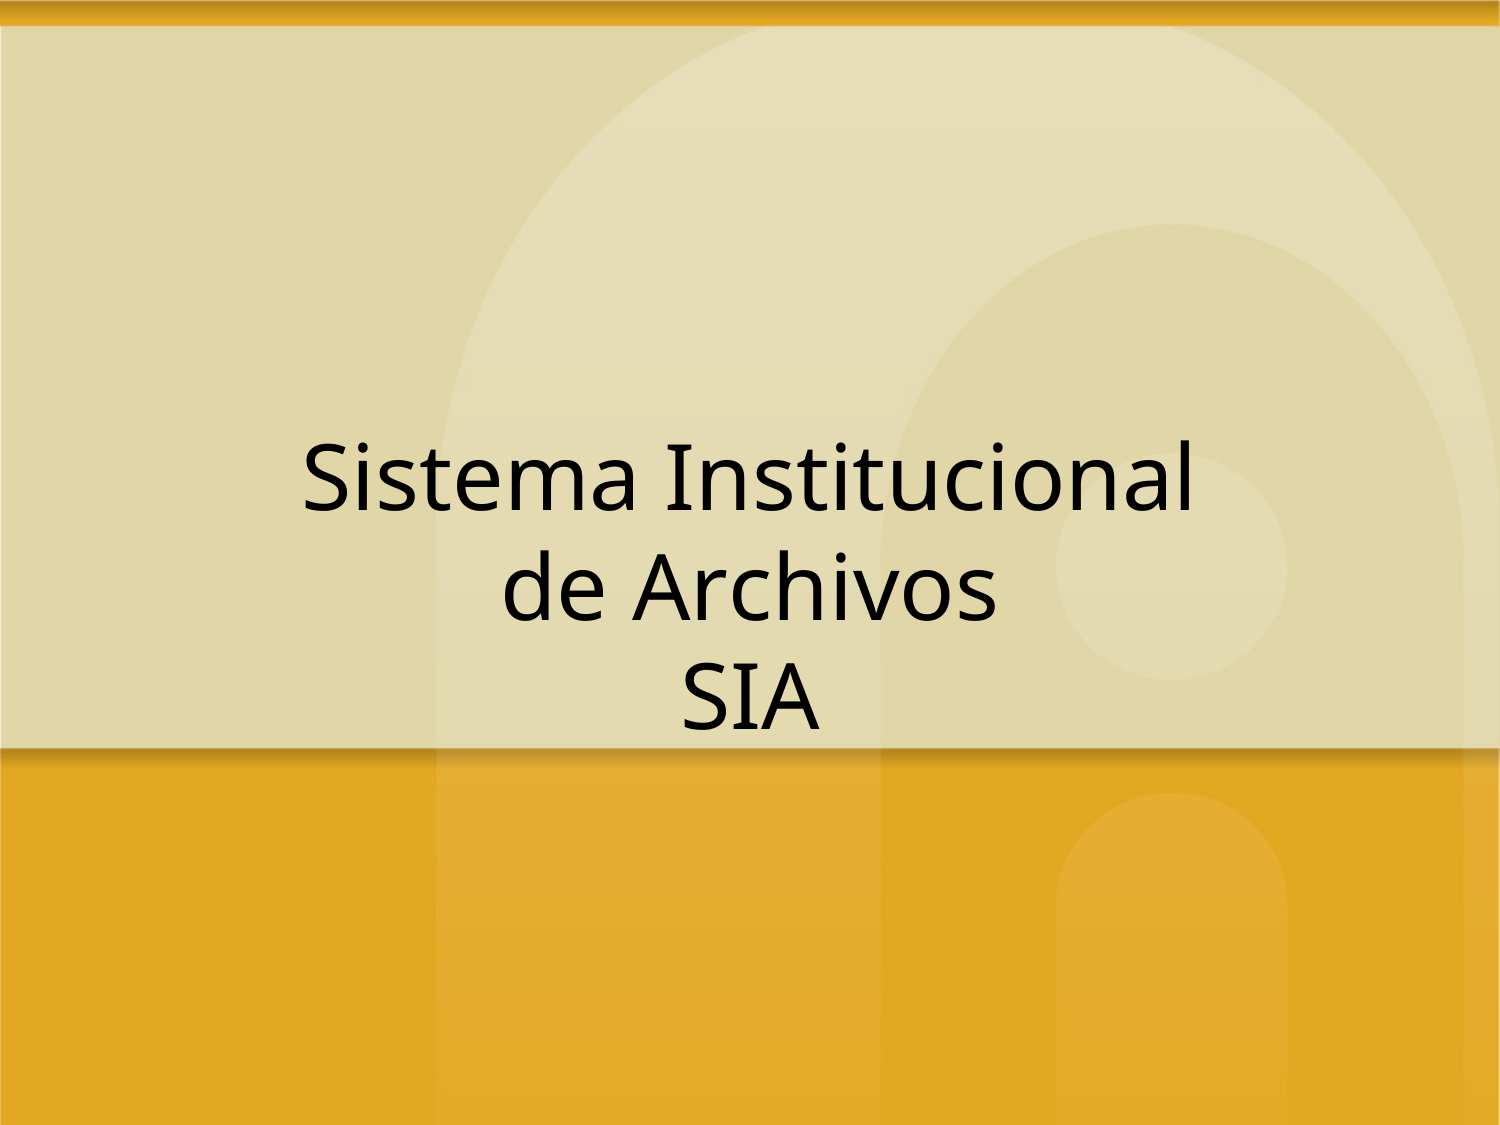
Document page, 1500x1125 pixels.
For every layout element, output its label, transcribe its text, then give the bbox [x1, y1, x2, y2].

text_box Sistema Institucional de Archivos SIA [146, 411, 1354, 760]
picture [0, 0, 1500, 1125]
